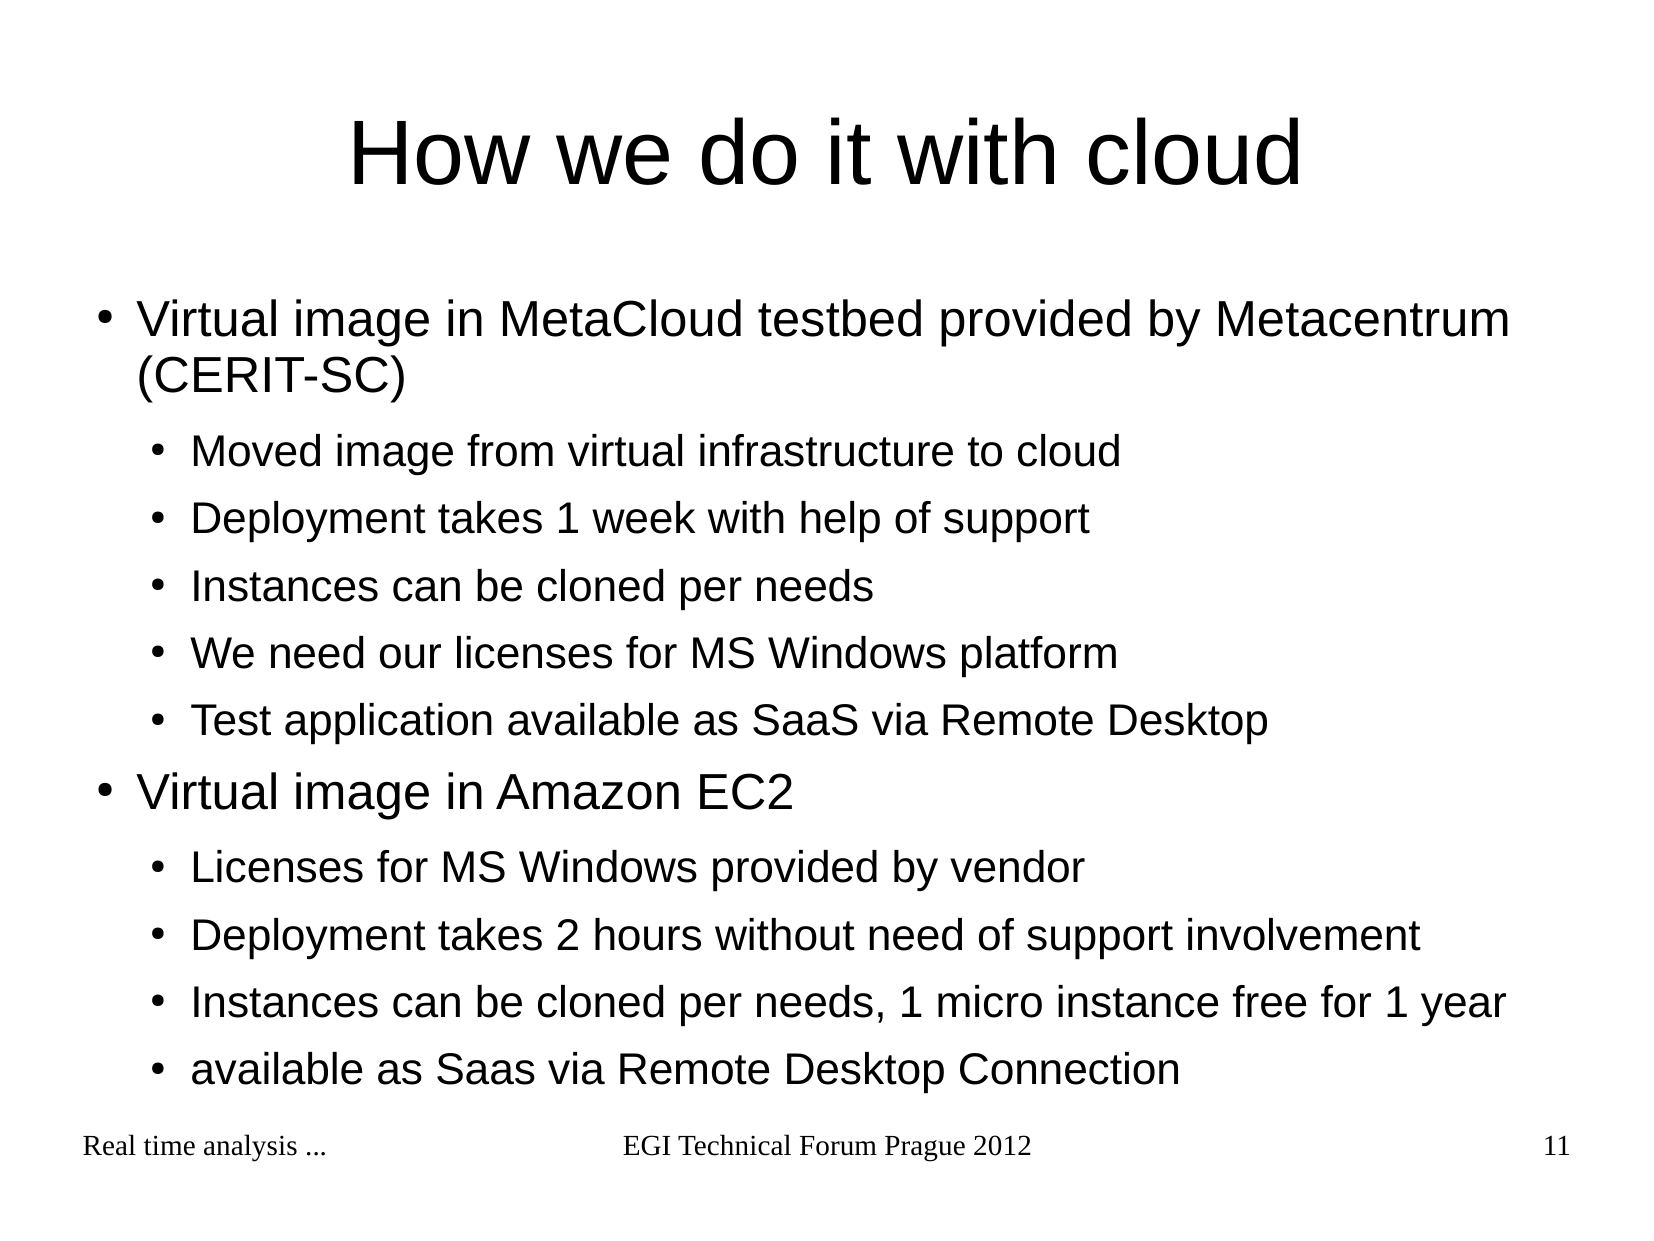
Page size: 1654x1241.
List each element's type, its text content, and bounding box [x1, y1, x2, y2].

list Virtual image in MetaCloud testbed provided by Metacentrum (CERIT-SC) Moved image from virtual infrastructure to cloud Deployment takes 1 week with help of support Instances can be cloned per needs We need our licenses for MS Windows platform Test application available as SaaS via Remote Desktop Virtual image in Amazon EC2 Licenses for MS Windows provided by vendor Deployment takes 2 hours without need of support involvement Instances can be cloned per needs, 1 micro instance free for 1 year available as Saas via Remote Desktop Connection [82, 290, 1571, 1109]
title How we do it with cloud [82, 49, 1571, 257]
